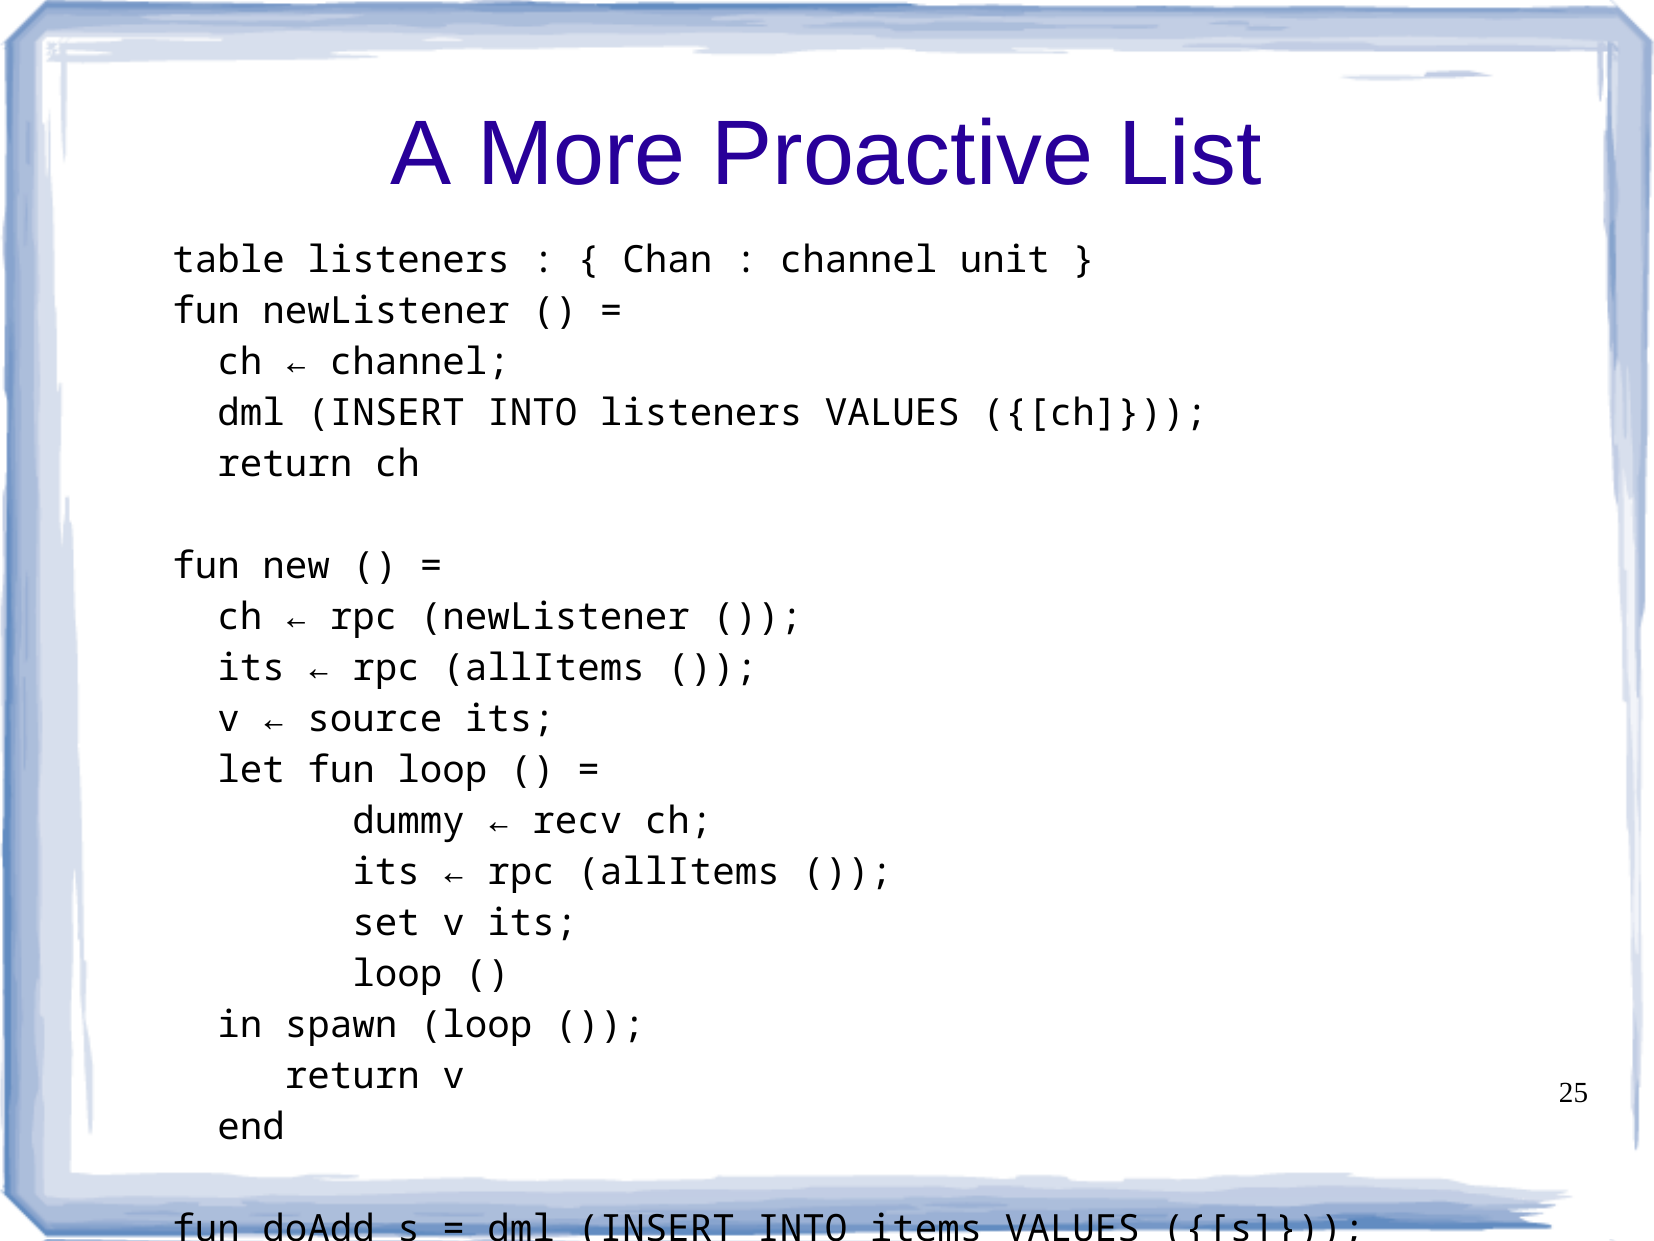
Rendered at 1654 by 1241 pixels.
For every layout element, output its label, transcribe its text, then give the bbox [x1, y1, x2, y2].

picture [268, 1223, 278, 1239]
picture [335, 1223, 345, 1239]
picture [1031, 1233, 1045, 1241]
picture [950, 1224, 955, 1241]
picture [289, 1223, 301, 1239]
picture [311, 1233, 325, 1241]
text_box table listeners : { Chan : channel unit } fun newListener () = ch ← channel; dml (INSERT INTO listeners VALUES ({[ch]})); return ch fun new () = ch ← rpc (newListener ()); its ← rpc (allItems ()); v ← source its; let fun loop () = dummy ← recv ch; its ← rpc (allItems ()); set v its; loop () in spawn (loop ()); return v end fun doAdd s = dml (INSERT INTO items VALUES ({[s]})); foreach (SELECT * FROM listeners) (fn ch => send ch ()) [112, 225, 1576, 1198]
picture [920, 1223, 931, 1229]
picture [696, 1230, 706, 1241]
picture [0, 0, 1654, 1241]
picture [522, 1224, 527, 1241]
picture [829, 1217, 841, 1238]
picture [785, 1220, 795, 1241]
picture [223, 1223, 233, 1241]
picture [1035, 1219, 1042, 1230]
picture [315, 1219, 322, 1230]
picture [696, 1217, 705, 1227]
picture [358, 1223, 368, 1239]
picture [942, 1223, 947, 1241]
title A More Proactive List [82, 49, 1571, 257]
picture [514, 1223, 519, 1241]
picture [628, 1220, 638, 1241]
picture [493, 1223, 503, 1239]
